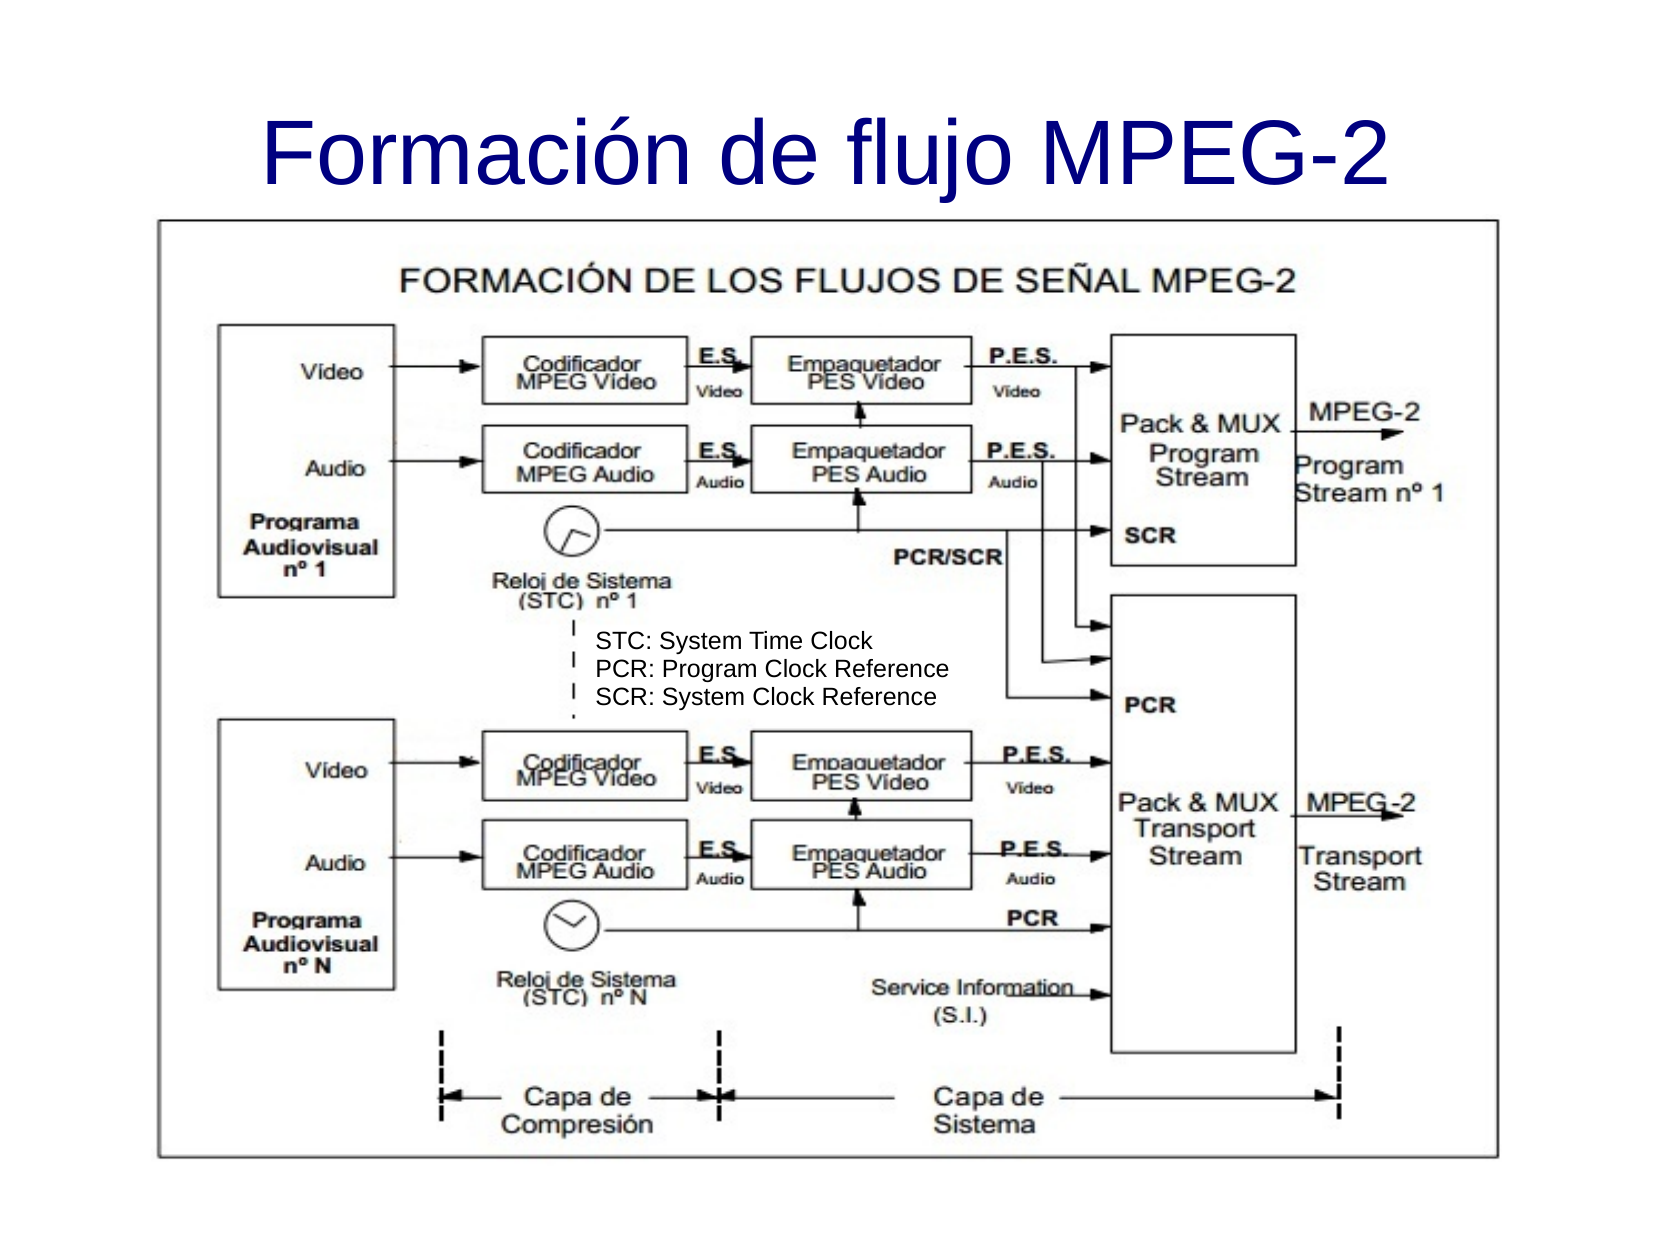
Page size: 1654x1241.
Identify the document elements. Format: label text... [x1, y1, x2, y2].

text_box STC: System Time Clock PCR: Program Clock Reference SCR: System Clock Reference [580, 619, 966, 719]
picture [151, 214, 1513, 1167]
title Formación de flujo MPEG-2 [82, 49, 1571, 257]
